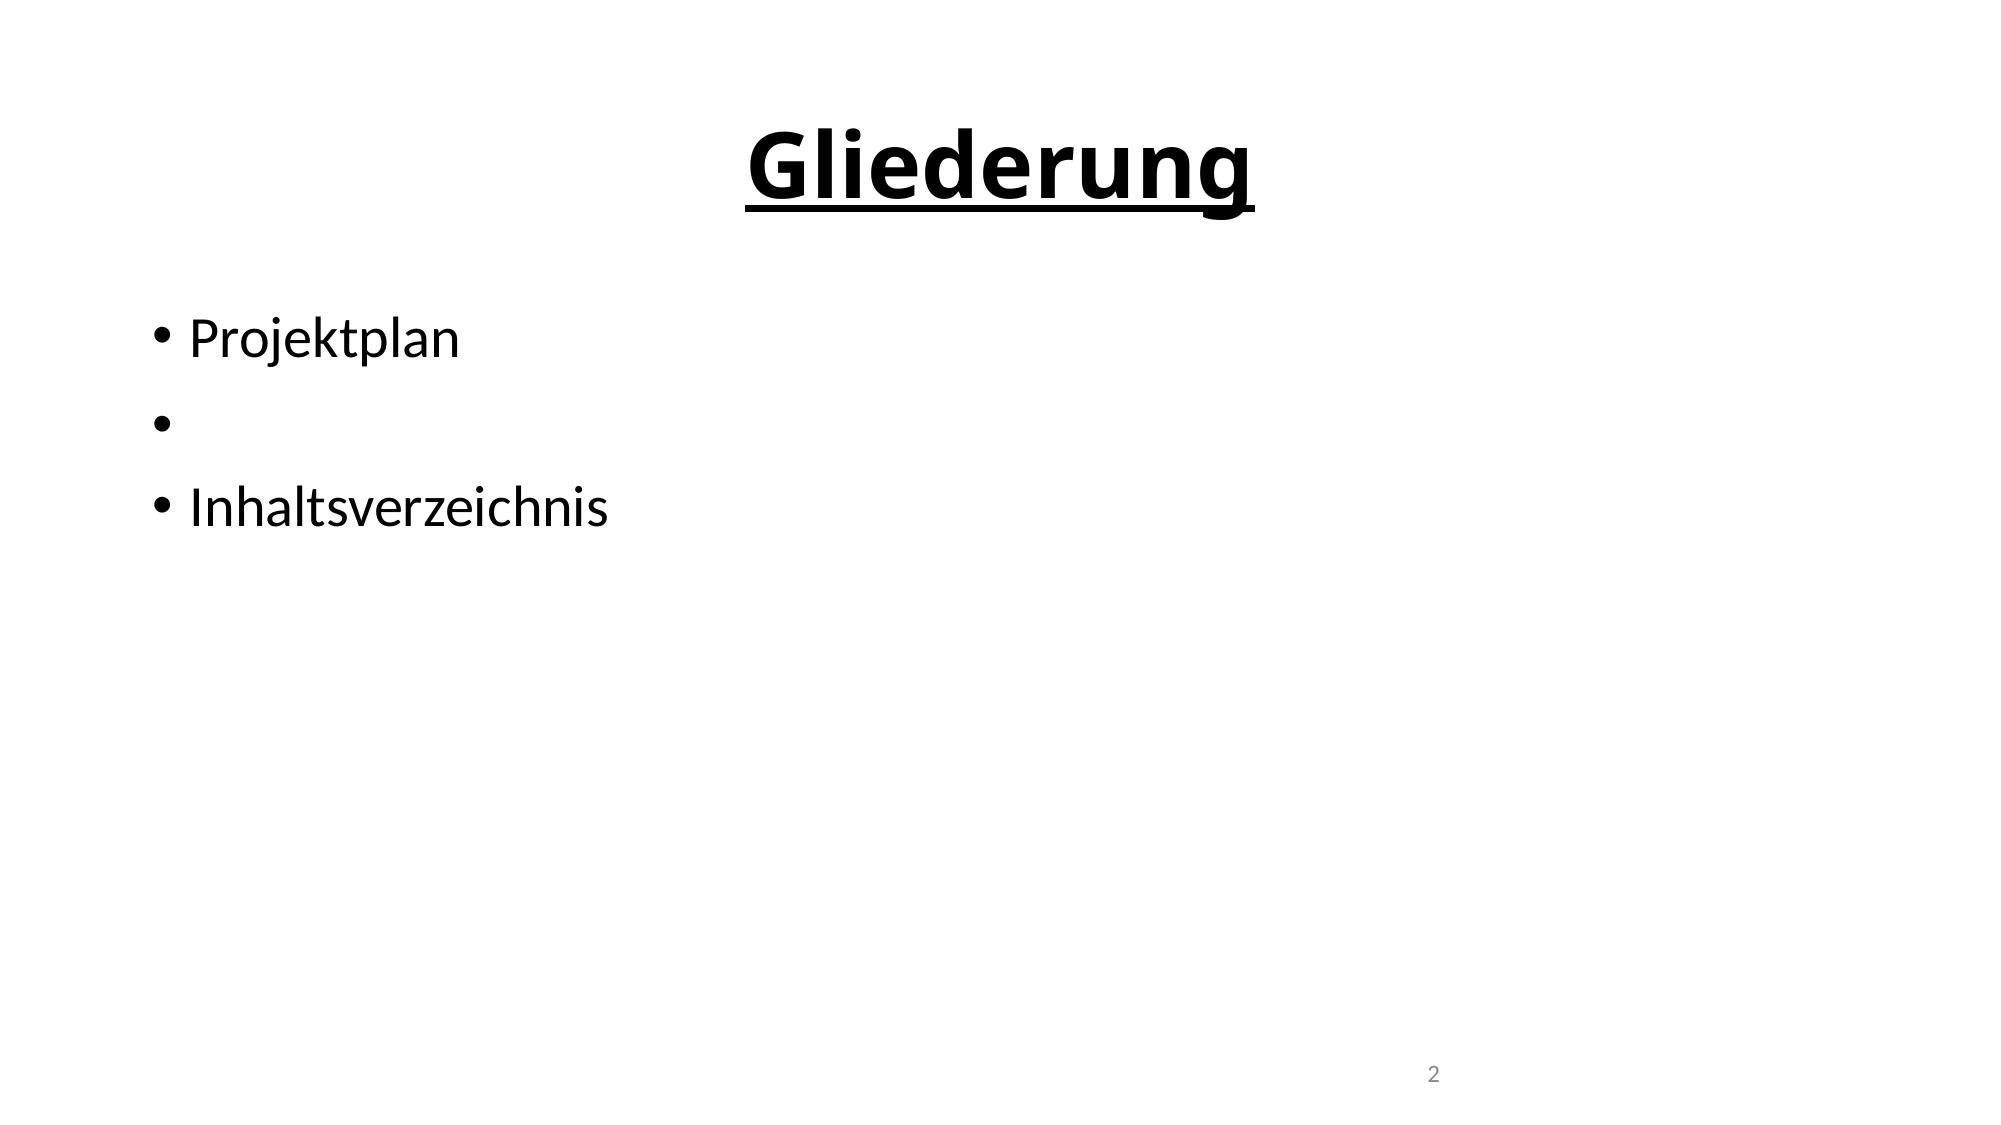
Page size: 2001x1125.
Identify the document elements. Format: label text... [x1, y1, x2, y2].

list Projektplan Inhaltsverzeichnis [137, 299, 1863, 1014]
text_box [1412, 1042, 1863, 1103]
title Gliederung [137, 59, 1863, 278]
